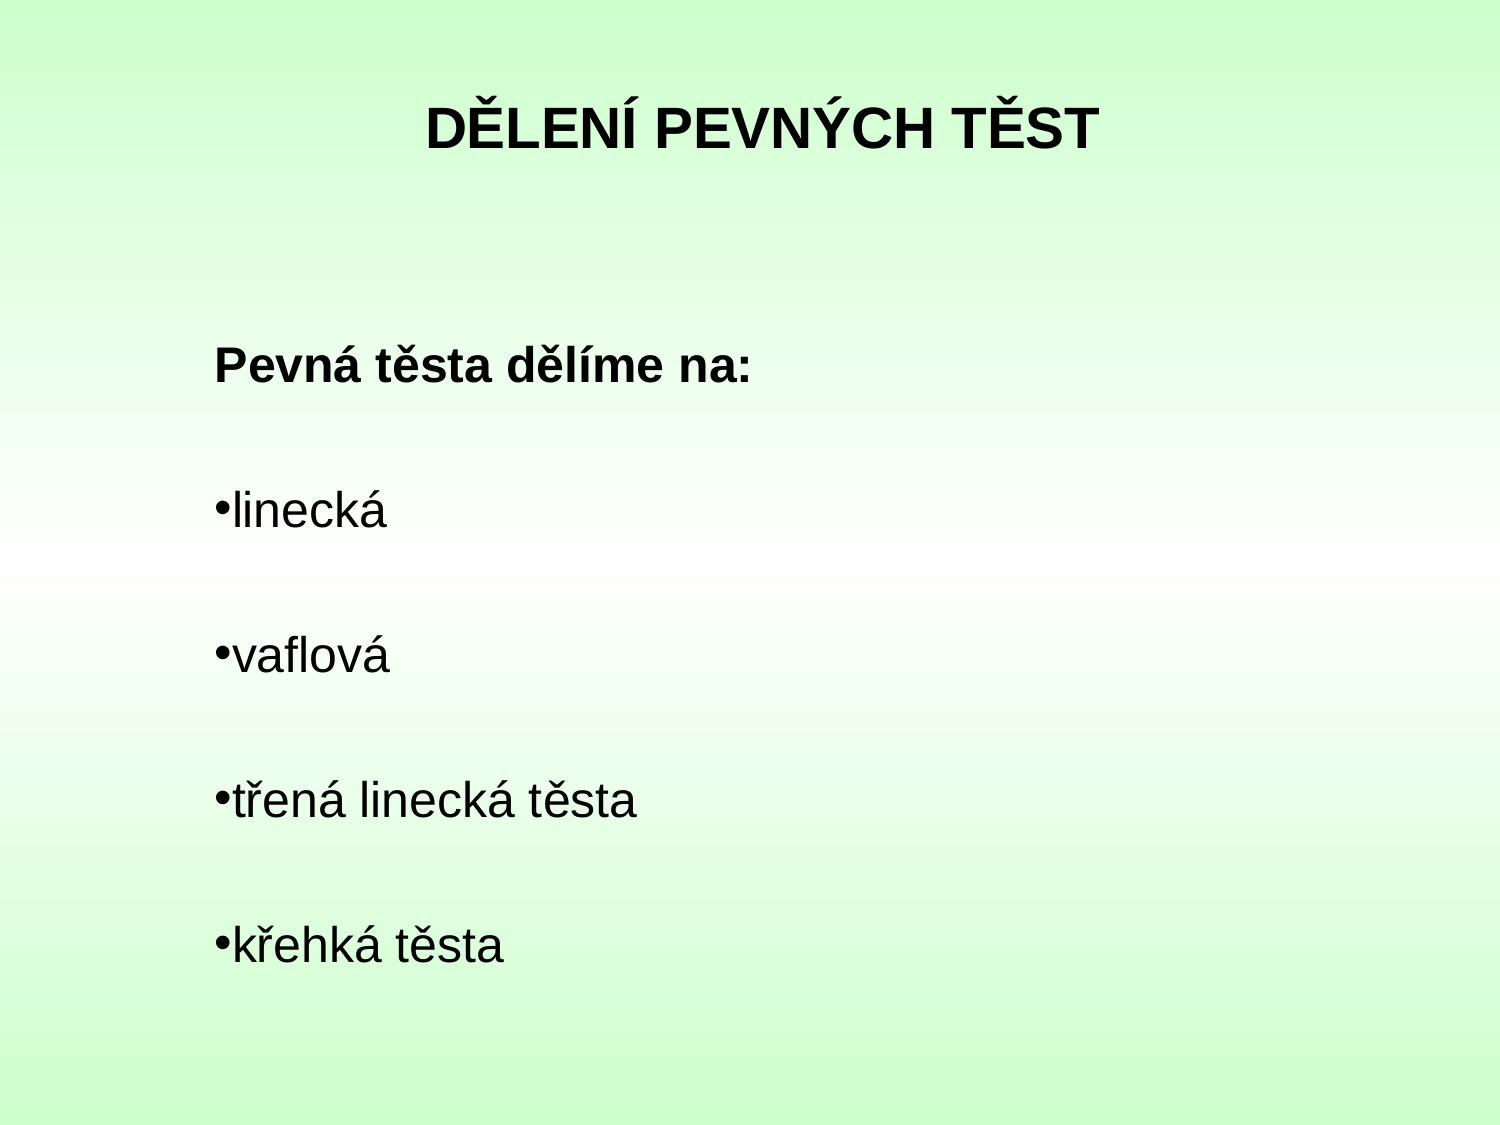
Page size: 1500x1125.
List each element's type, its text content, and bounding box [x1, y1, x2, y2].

subtitle Pevná těsta dělíme na: linecká vaflová třená linecká těsta křehká těsta [199, 324, 1263, 1051]
title DĚLENÍ PEVNÝCH TĚST [125, 37, 1401, 213]
